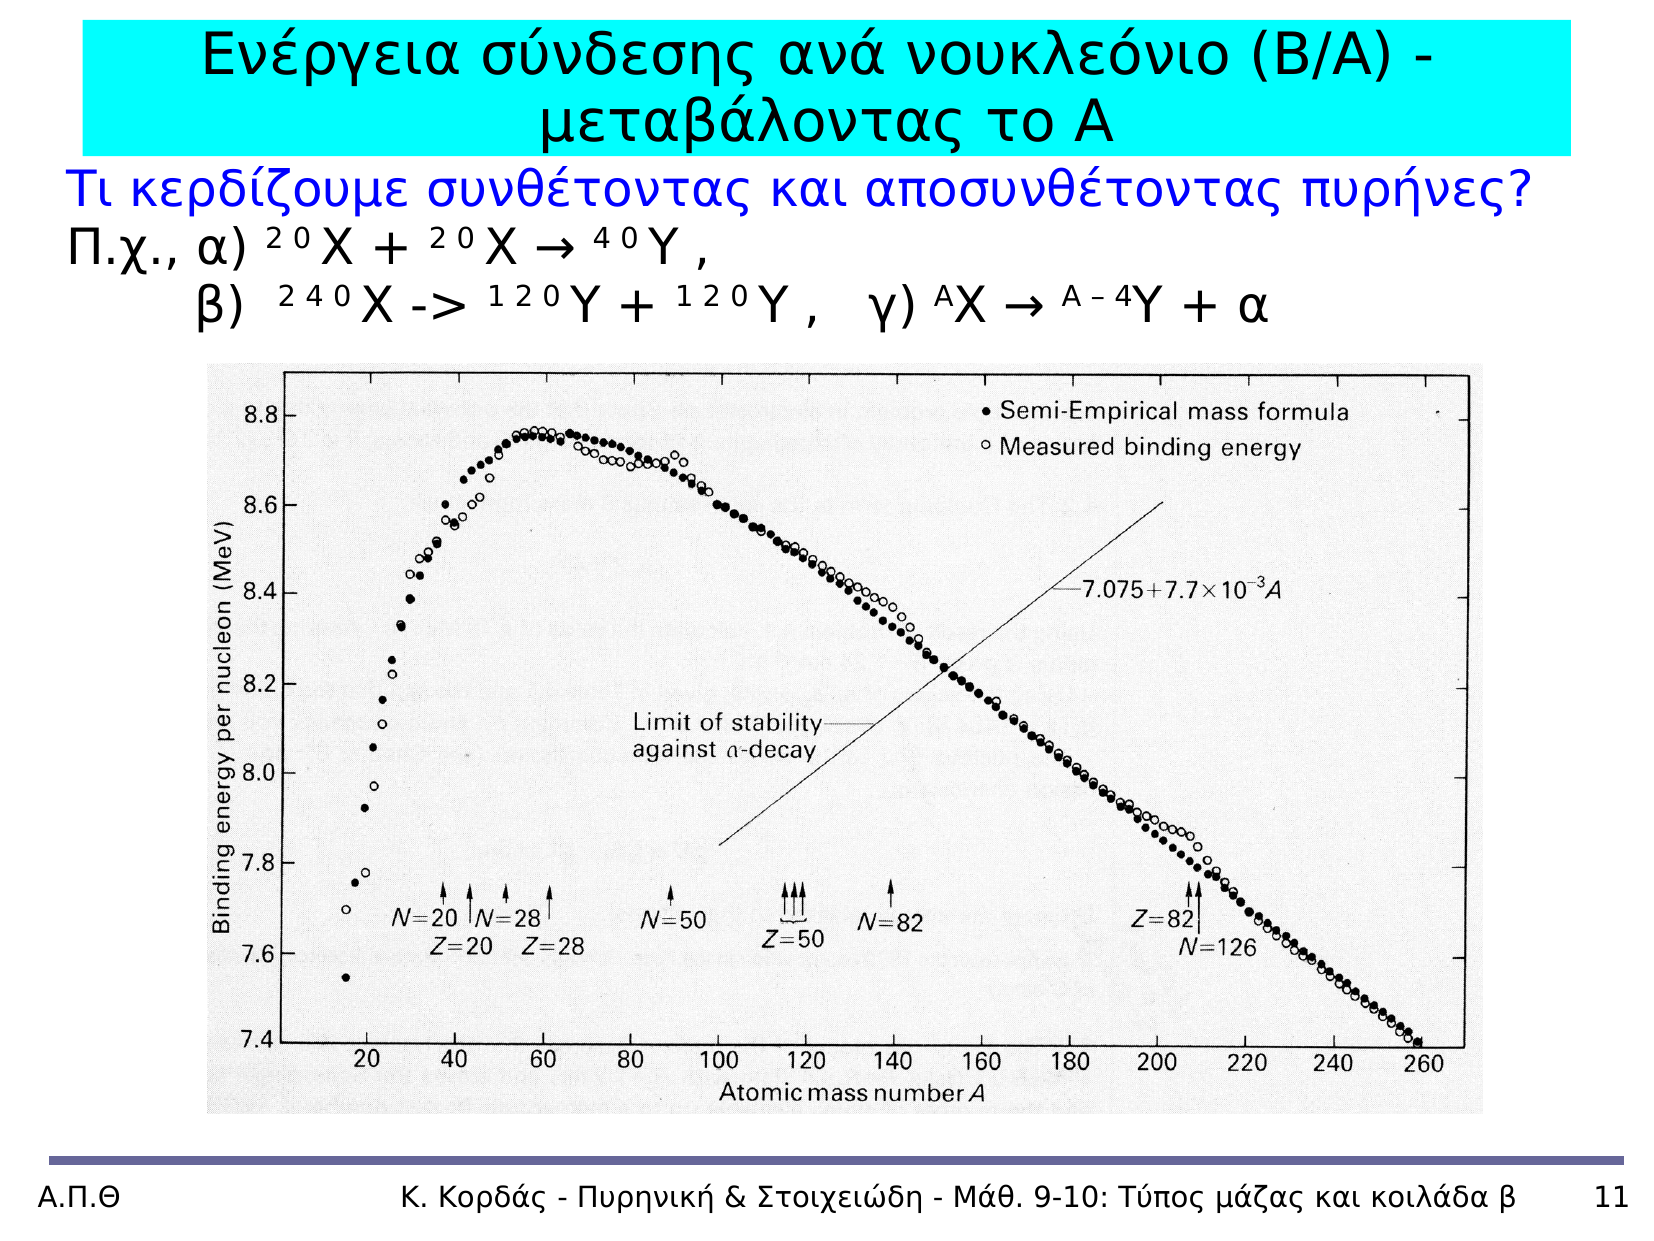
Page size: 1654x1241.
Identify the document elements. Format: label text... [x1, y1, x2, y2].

text_box Τι κερδίζουμε συνθέτοντας και αποσυνθέτοντας πυρήνες? Π.χ., α) 2 0 Χ + 2 0 Χ → 4 0 Υ , β) 2 4 0 Χ -> 1 2 0 Υ + 1 2 0 Υ , γ) ΑΧ → Α – 4Υ + α [51, 152, 1551, 346]
picture [207, 363, 1483, 1114]
title Ενέργεια σύνδεσης ανά νουκλεόνιο (Β/Α) - μεταβάλοντας το Α [82, 19, 1571, 157]
